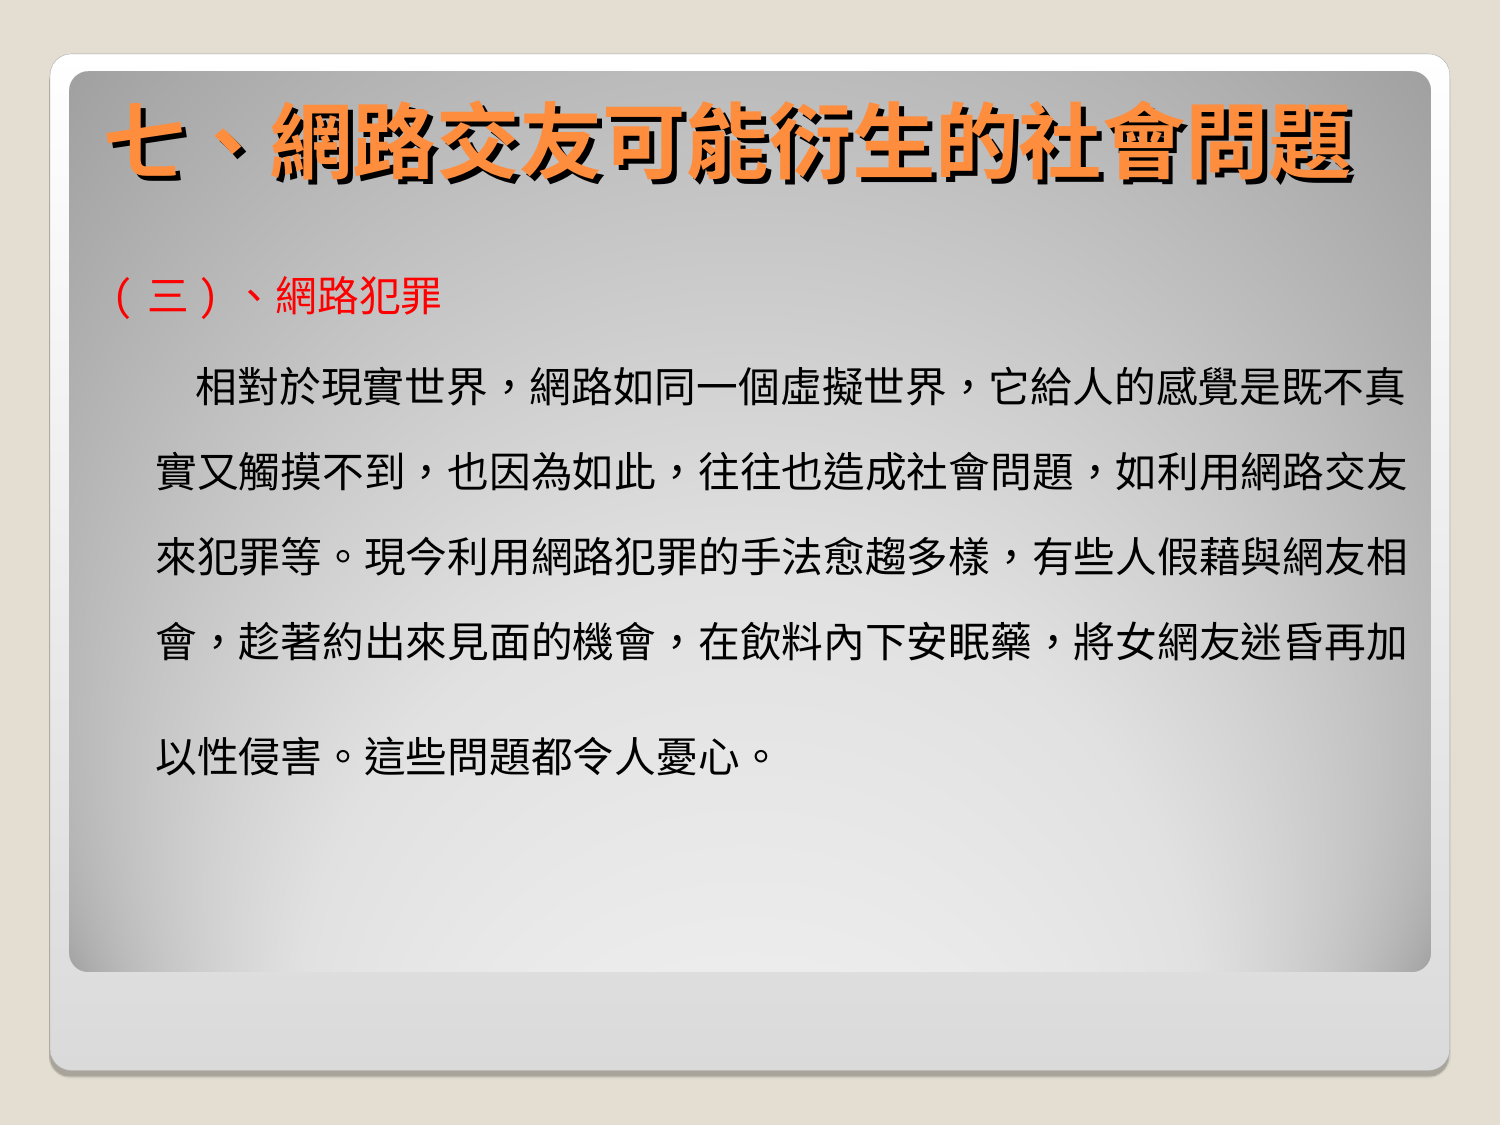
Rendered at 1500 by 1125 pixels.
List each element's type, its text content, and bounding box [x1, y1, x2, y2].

title 七、網路交友可能衍生的社會問題 [88, 78, 1424, 197]
list (三)、網路犯罪 相對於現實世界，網路如同一個虛擬世界，它給人的感覺是既不真實又觸摸不到，也因為如此，往往也造成社會問題，如利用網路交友來犯罪等。現今利用網路犯罪的手法愈趨多樣，有些人假藉與網友相會，趁著約出來見面的機會，在飲料內下安眠藥，將女網友迷昏再加以性侵害。這些問題都令人憂心。 [82, 220, 1447, 1059]
picture [69, 71, 1431, 972]
